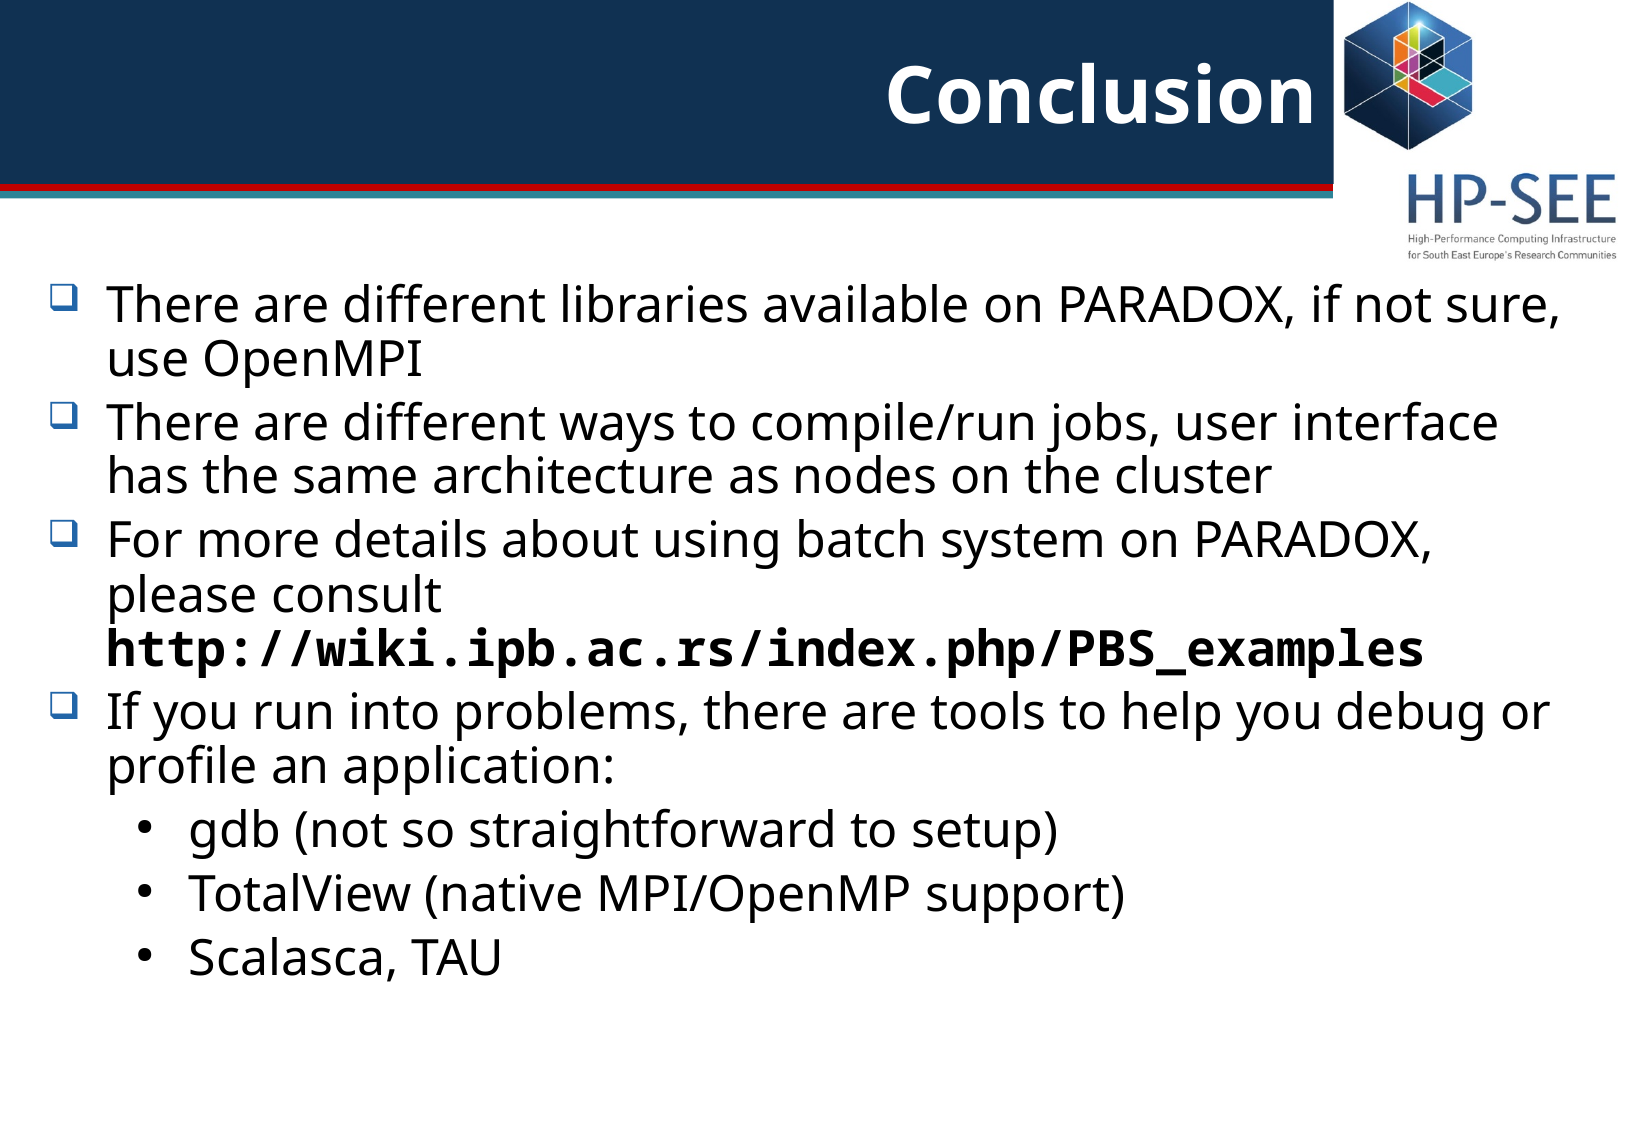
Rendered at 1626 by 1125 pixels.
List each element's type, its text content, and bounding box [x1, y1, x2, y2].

picture [1333, 0, 1625, 263]
list There are different libraries available on PARADOX, if not sure, use OpenMPI There are different ways to compile/run jobs, user interface has the same architecture as nodes on the cluster For more details about using batch system on PARADOX, please consult http://wiki.ipb.ac.rs/index.php/PBS_examples If you run into problems, there are tools to help you debug or profile an application: gdb (not so straightforward to setup) TotalView (native MPI/OpenMP support) Scalasca, TAU [31, 271, 1593, 1079]
title Conclusion [0, 0, 1334, 184]
